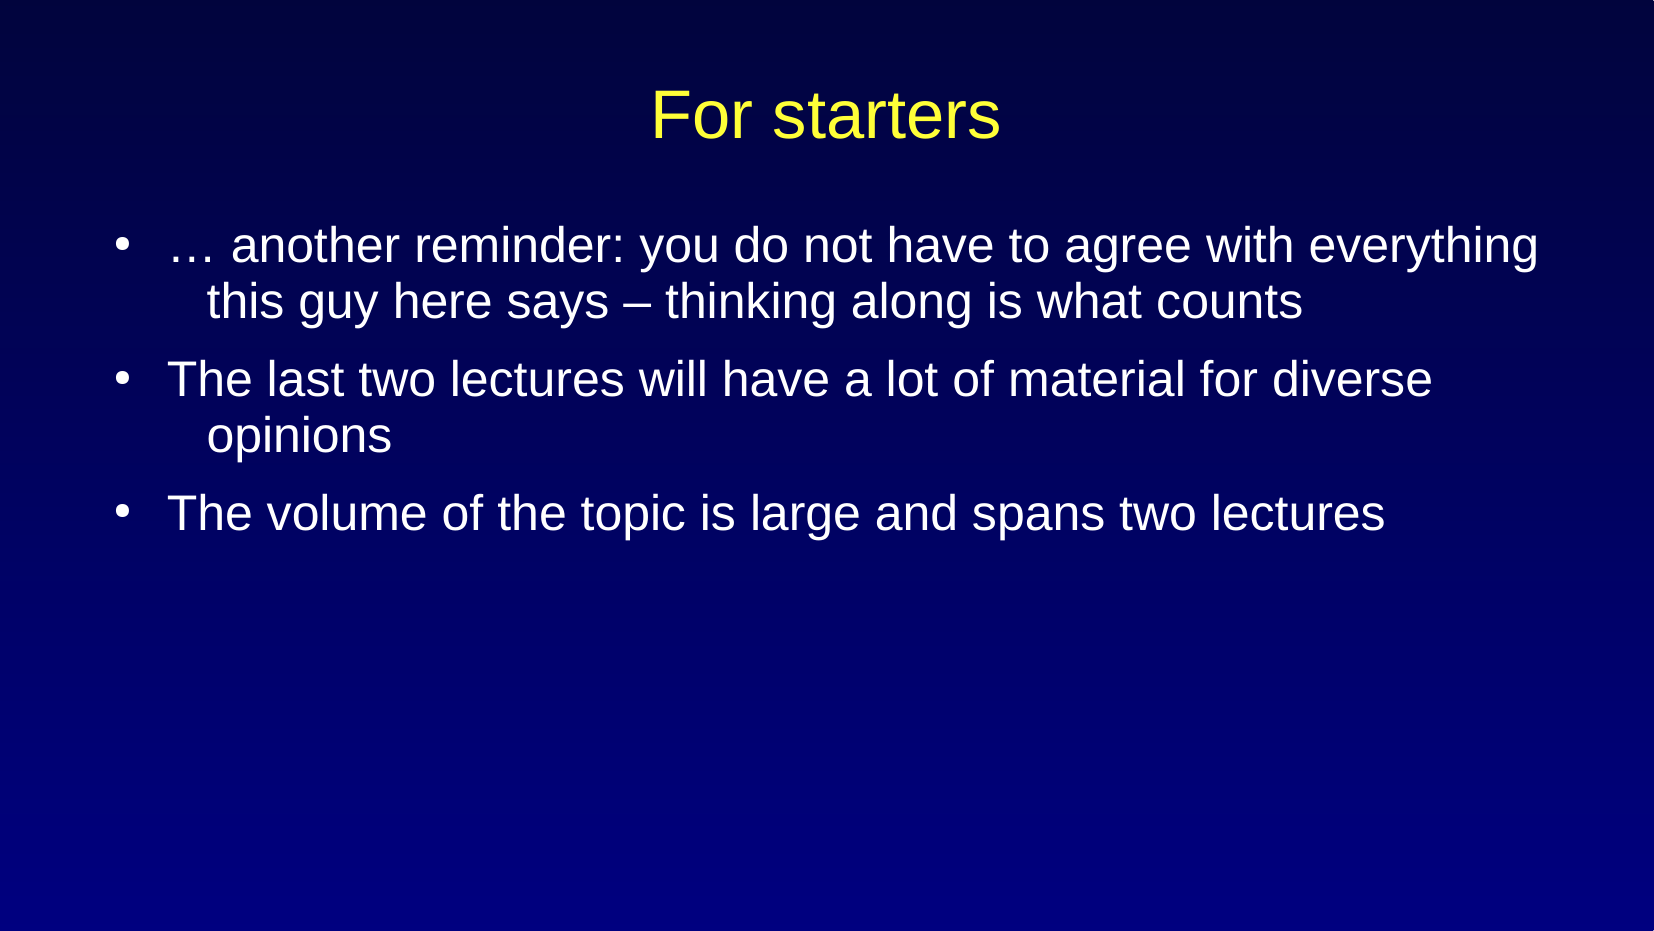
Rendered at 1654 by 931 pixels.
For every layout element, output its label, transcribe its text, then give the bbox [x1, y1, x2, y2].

title For starters [82, 37, 1571, 193]
list … another reminder: you do not have to agree with everything this guy here says – thinking along is what counts The last two lectures will have a lot of material for diverse opinions The volume of the topic is large and spans two lectures [82, 217, 1571, 758]
